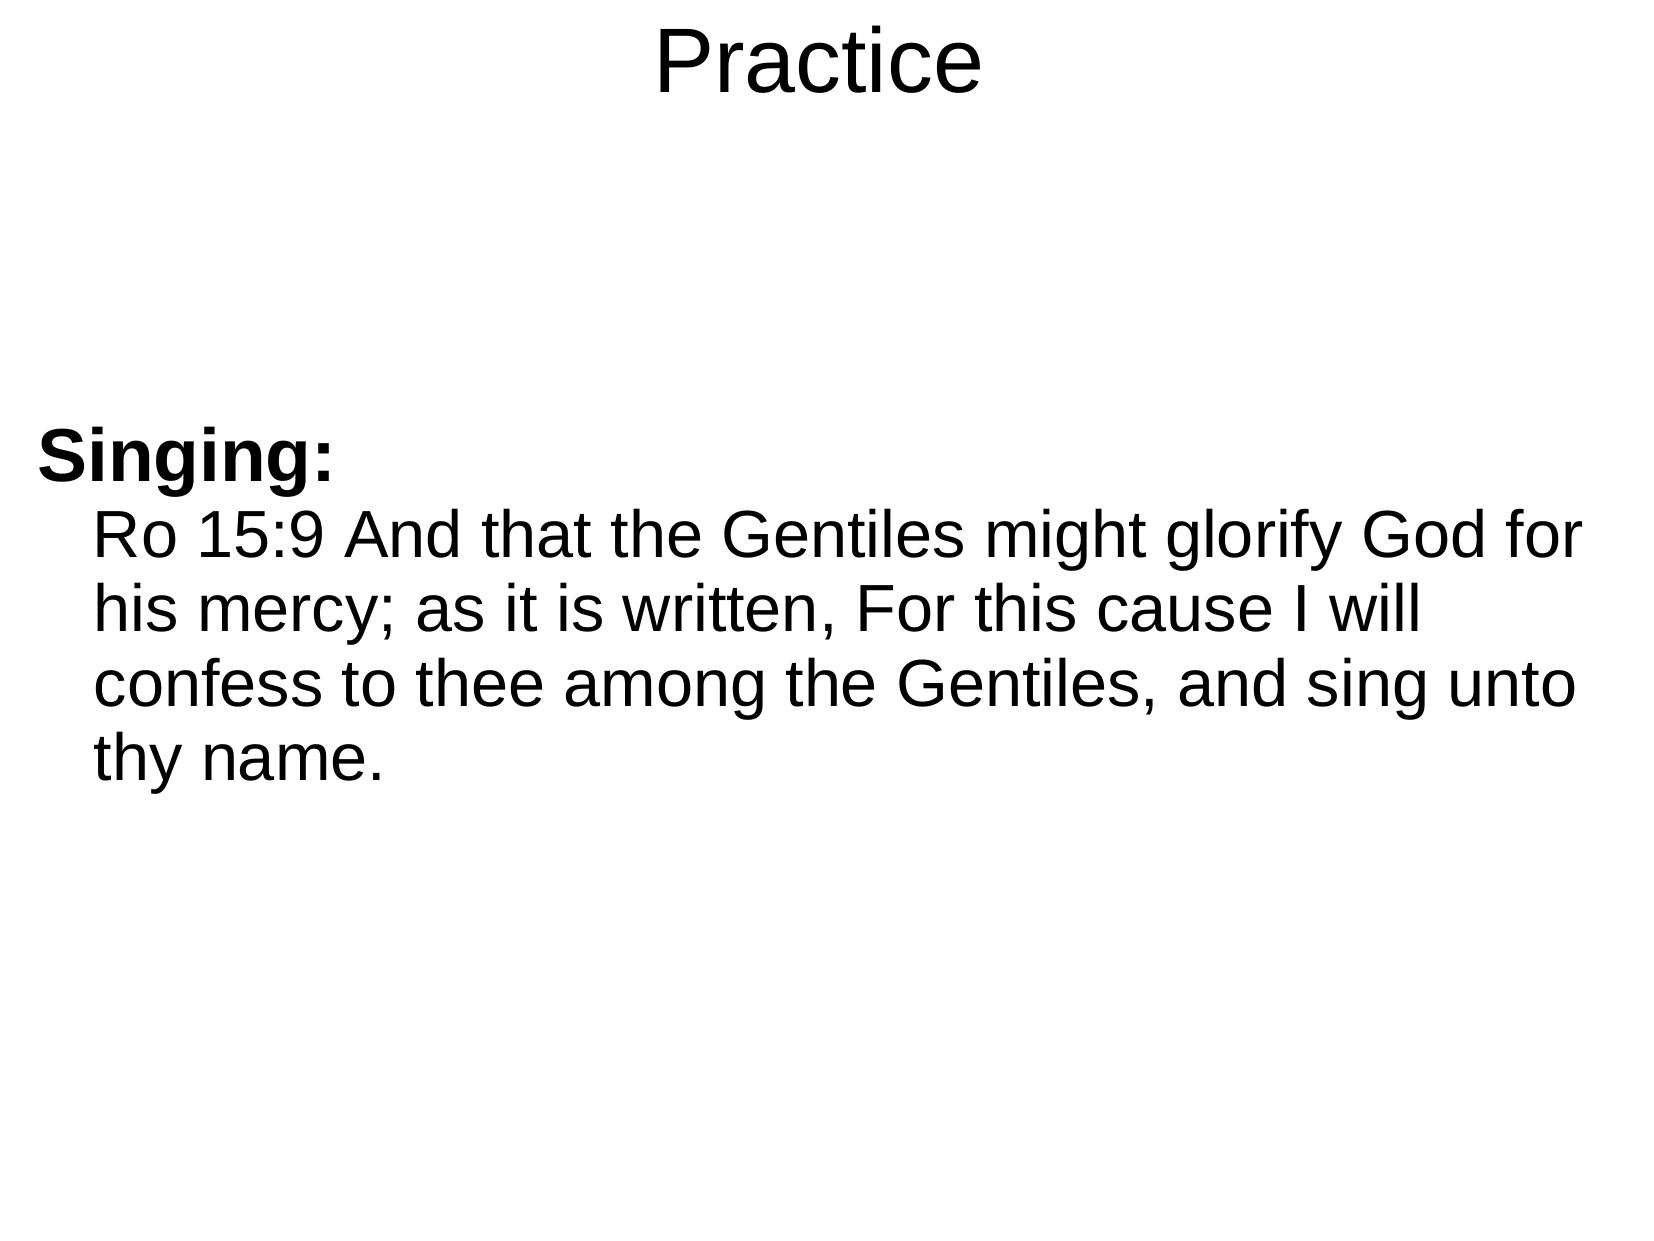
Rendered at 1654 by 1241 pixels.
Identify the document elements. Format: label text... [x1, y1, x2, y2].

subtitle Singing: Ro 15:9 And that the Gentiles might glorify God for his mercy; as it is written, For this cause I will confess to thee among the Gentiles, and sing unto thy name. [37, 75, 1601, 1205]
title Practice [75, 0, 1564, 75]
